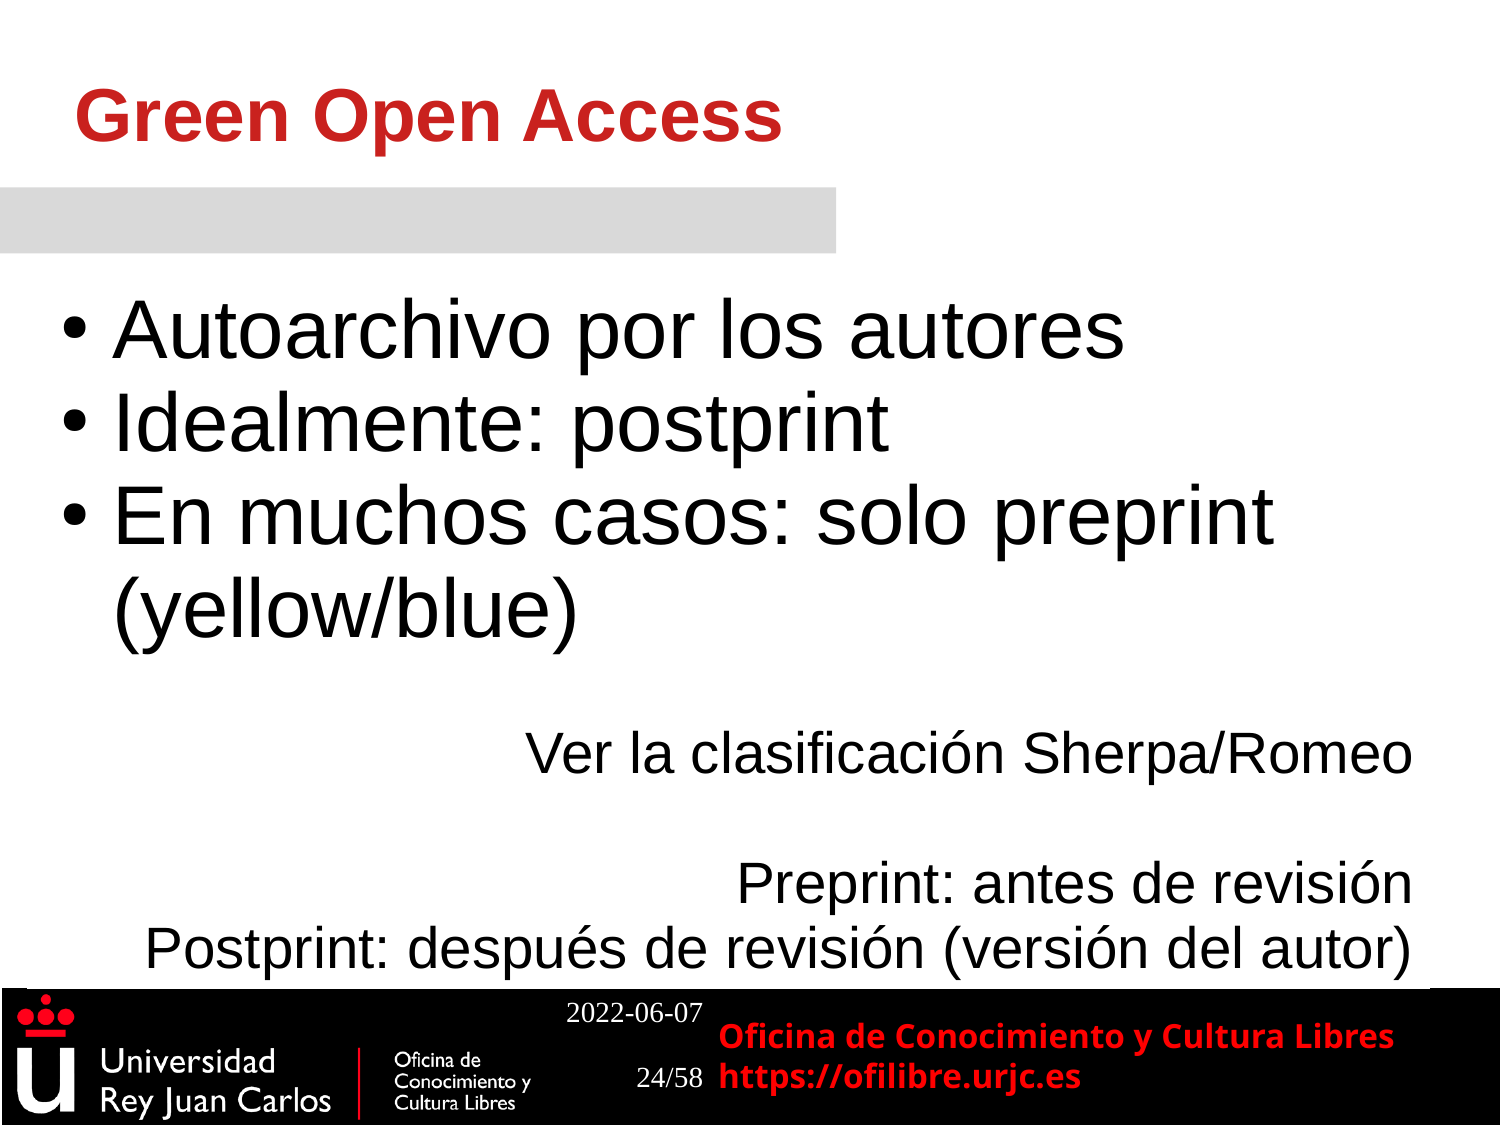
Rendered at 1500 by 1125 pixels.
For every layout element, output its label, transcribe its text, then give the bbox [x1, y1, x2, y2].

title [75, 7, 1425, 196]
picture [17, 994, 531, 1120]
text_box Green Open Access [60, 66, 991, 249]
text_box Autoarchivo por los autores Idealmente: postprint En muchos casos: solo preprint (yellow/blue) Ver la clasificación Sherpa/Romeo Preprint: antes de revisión Postprint: después de revisión (versión del autor) [27, 276, 1430, 989]
